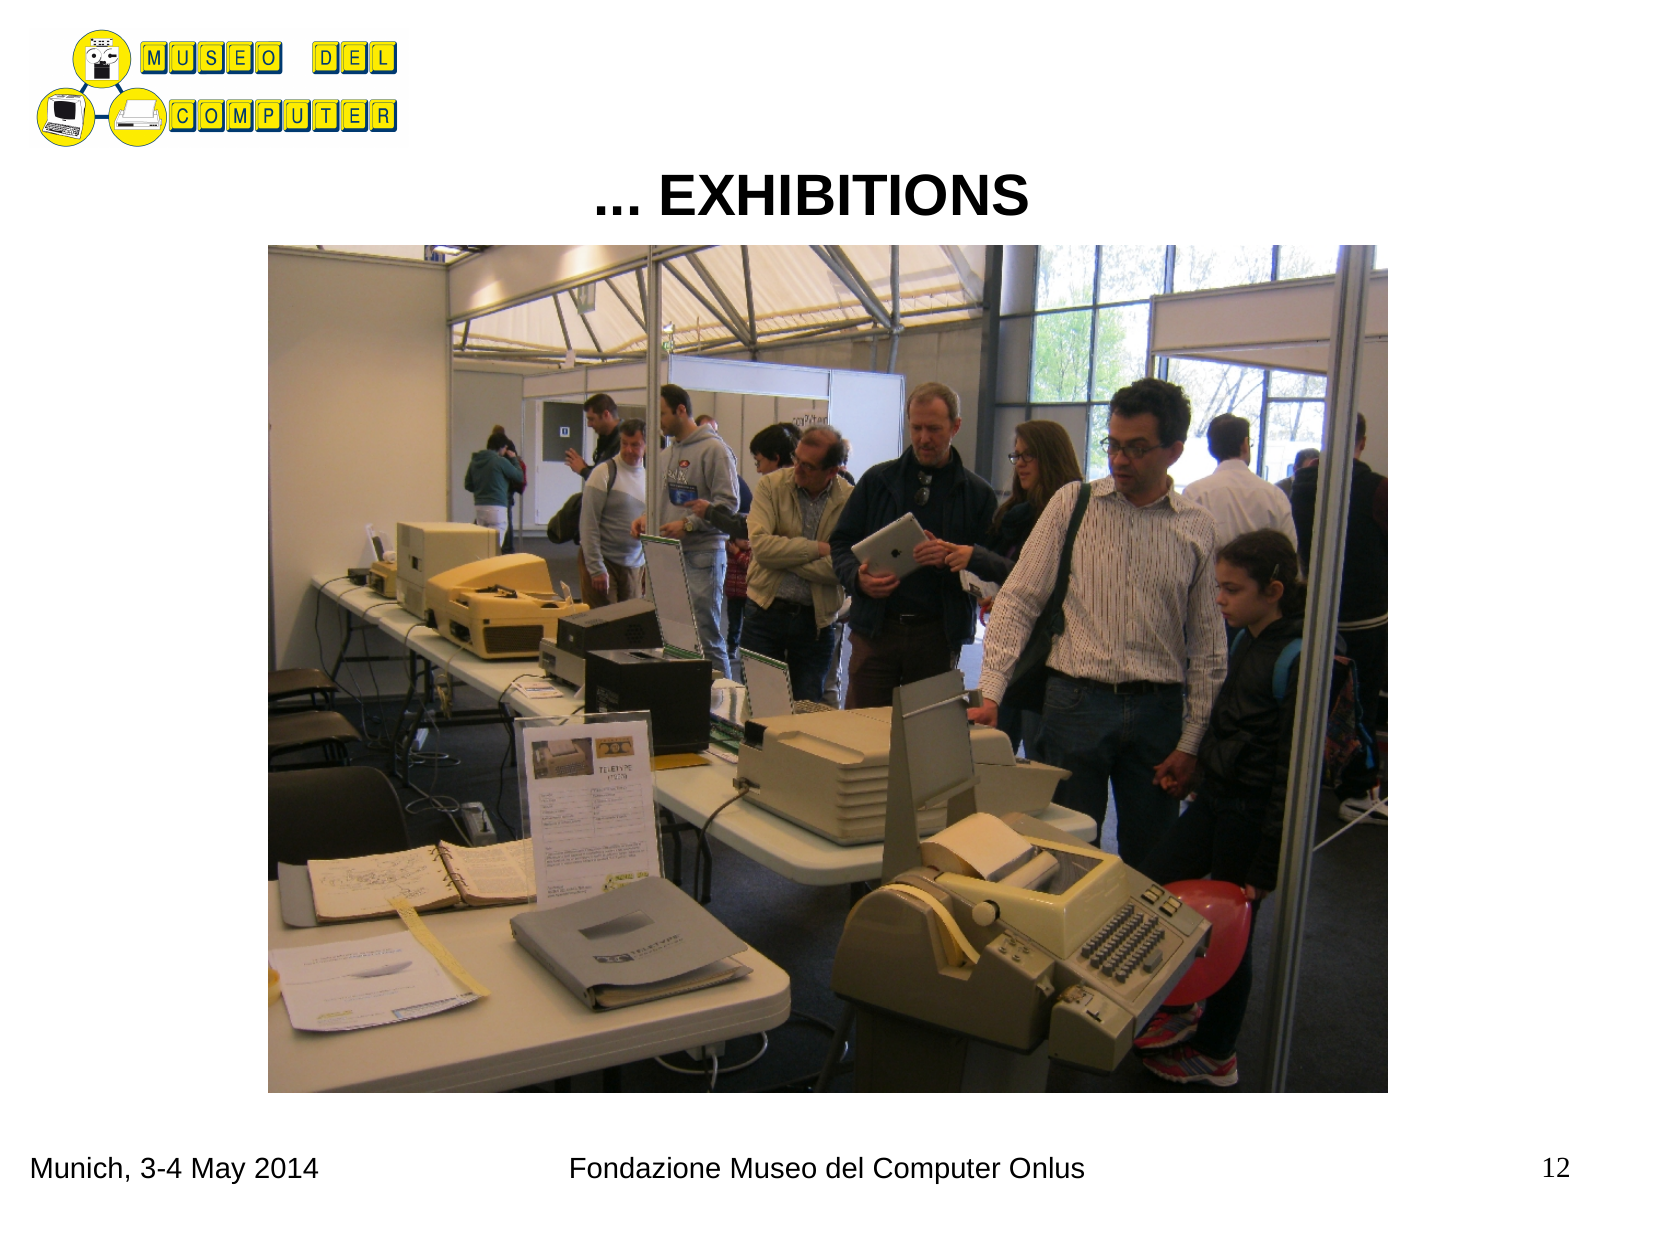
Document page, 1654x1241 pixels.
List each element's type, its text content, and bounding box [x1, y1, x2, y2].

picture [268, 245, 1388, 1093]
text_box ... EXHIBITIONS [265, 154, 1359, 237]
picture [29, 28, 409, 148]
